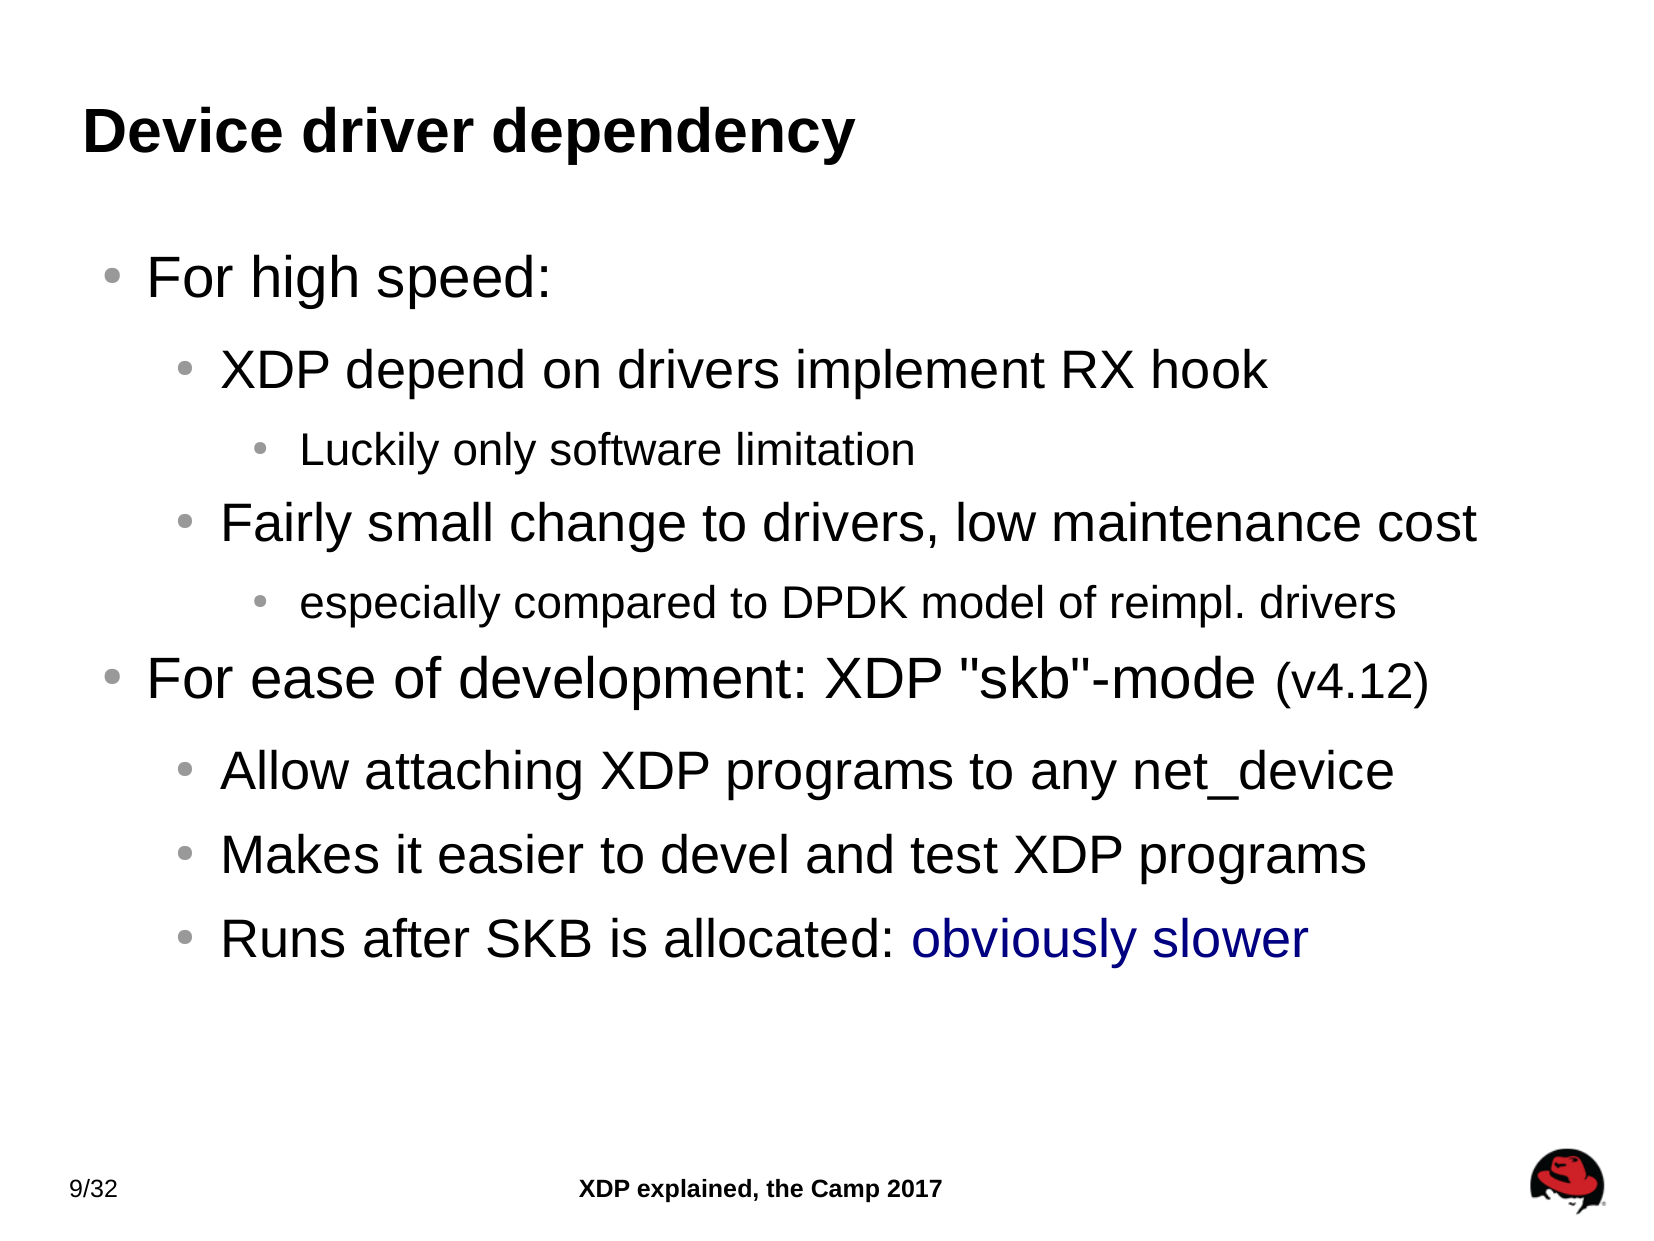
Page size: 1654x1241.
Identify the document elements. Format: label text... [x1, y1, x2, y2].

picture [1529, 1146, 1612, 1224]
list For high speed: XDP depend on drivers implement RX hook Luckily only software limitation Fairly small change to drivers, low maintenance cost especially compared to DPDK model of reimpl. drivers For ease of development: XDP "skb"-mode (v4.12) Allow attaching XDP programs to any net_device Makes it easier to devel and test XDP programs Runs after SKB is allocated: obviously slower [86, 244, 1575, 1039]
text_box [82, 37, 1571, 226]
